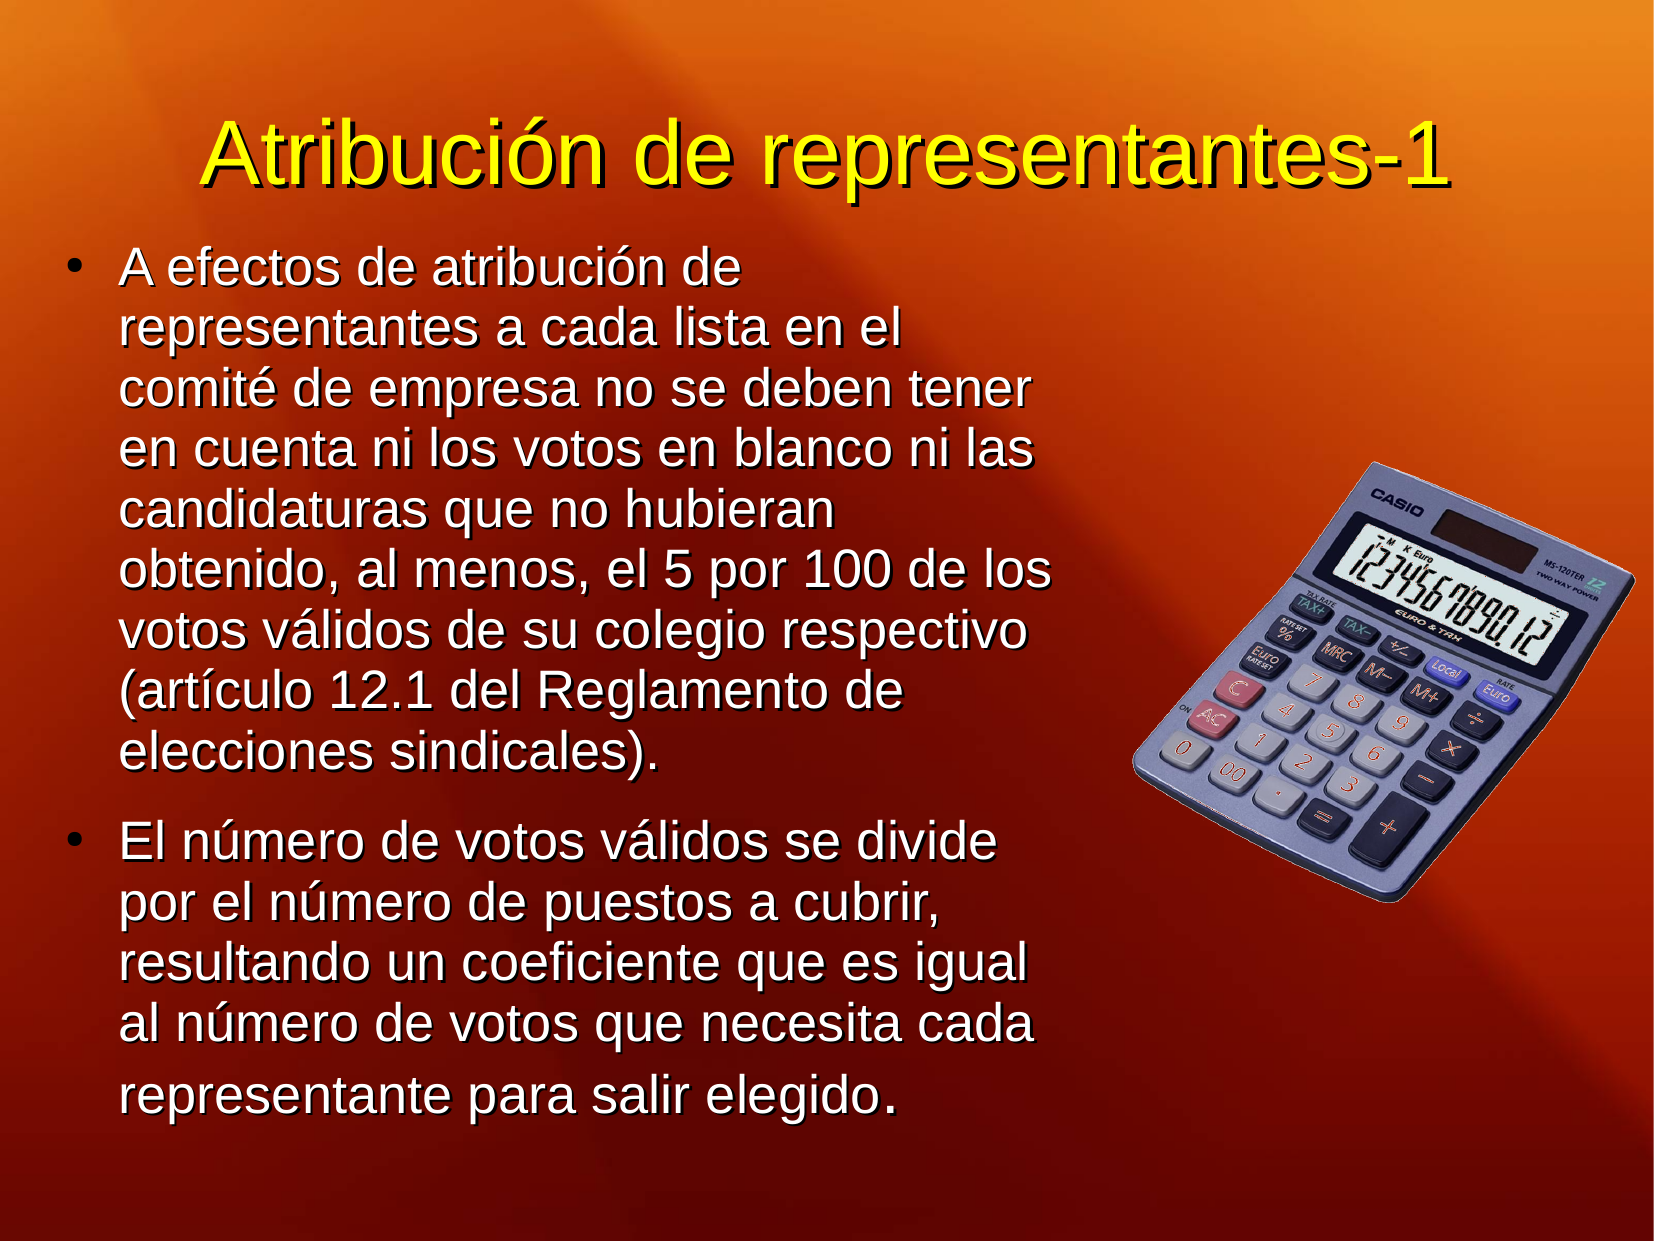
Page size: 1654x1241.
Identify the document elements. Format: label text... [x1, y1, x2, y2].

picture [0, 0, 1654, 1241]
list A efectos de atribución de representantes a cada lista en el comité de empresa no se deben tener en cuenta ni los votos en blanco ni las candidaturas que no hubieran obtenido, al menos, el 5 por 100 de los votos válidos de su colegio respectivo (artículo 12.1 del Reglamento de elecciones sindicales). El número de votos válidos se divide por el número de puestos a cubrir, resultando un coeficiente que es igual al número de votos que necesita cada representante para salir elegido. [47, 236, 1075, 1131]
title Atribución de representantes-1 [82, 49, 1571, 257]
